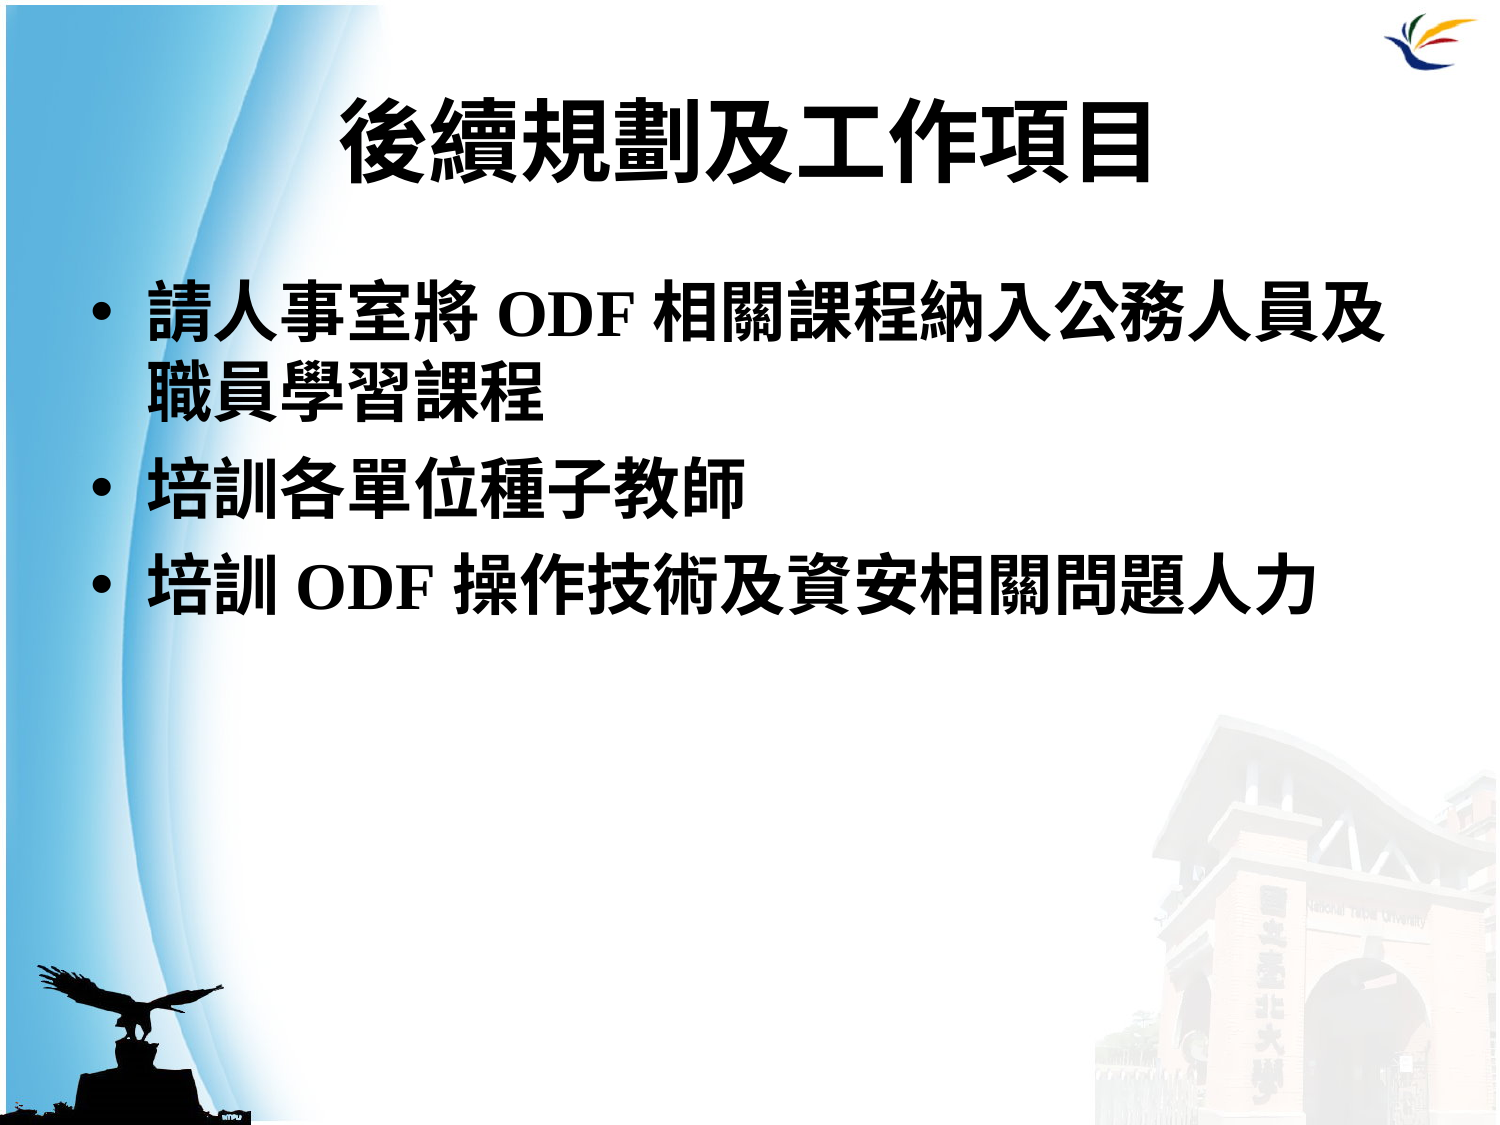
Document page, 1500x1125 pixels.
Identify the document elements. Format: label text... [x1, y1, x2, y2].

picture [0, 0, 1500, 1125]
list 請人事室將ODF相關課程納入公務人員及職員學習課程 培訓各單位種子教師 培訓ODF操作技術及資安相關問題人力 [75, 262, 1425, 1005]
title 後續規劃及工作項目 [75, 45, 1425, 233]
